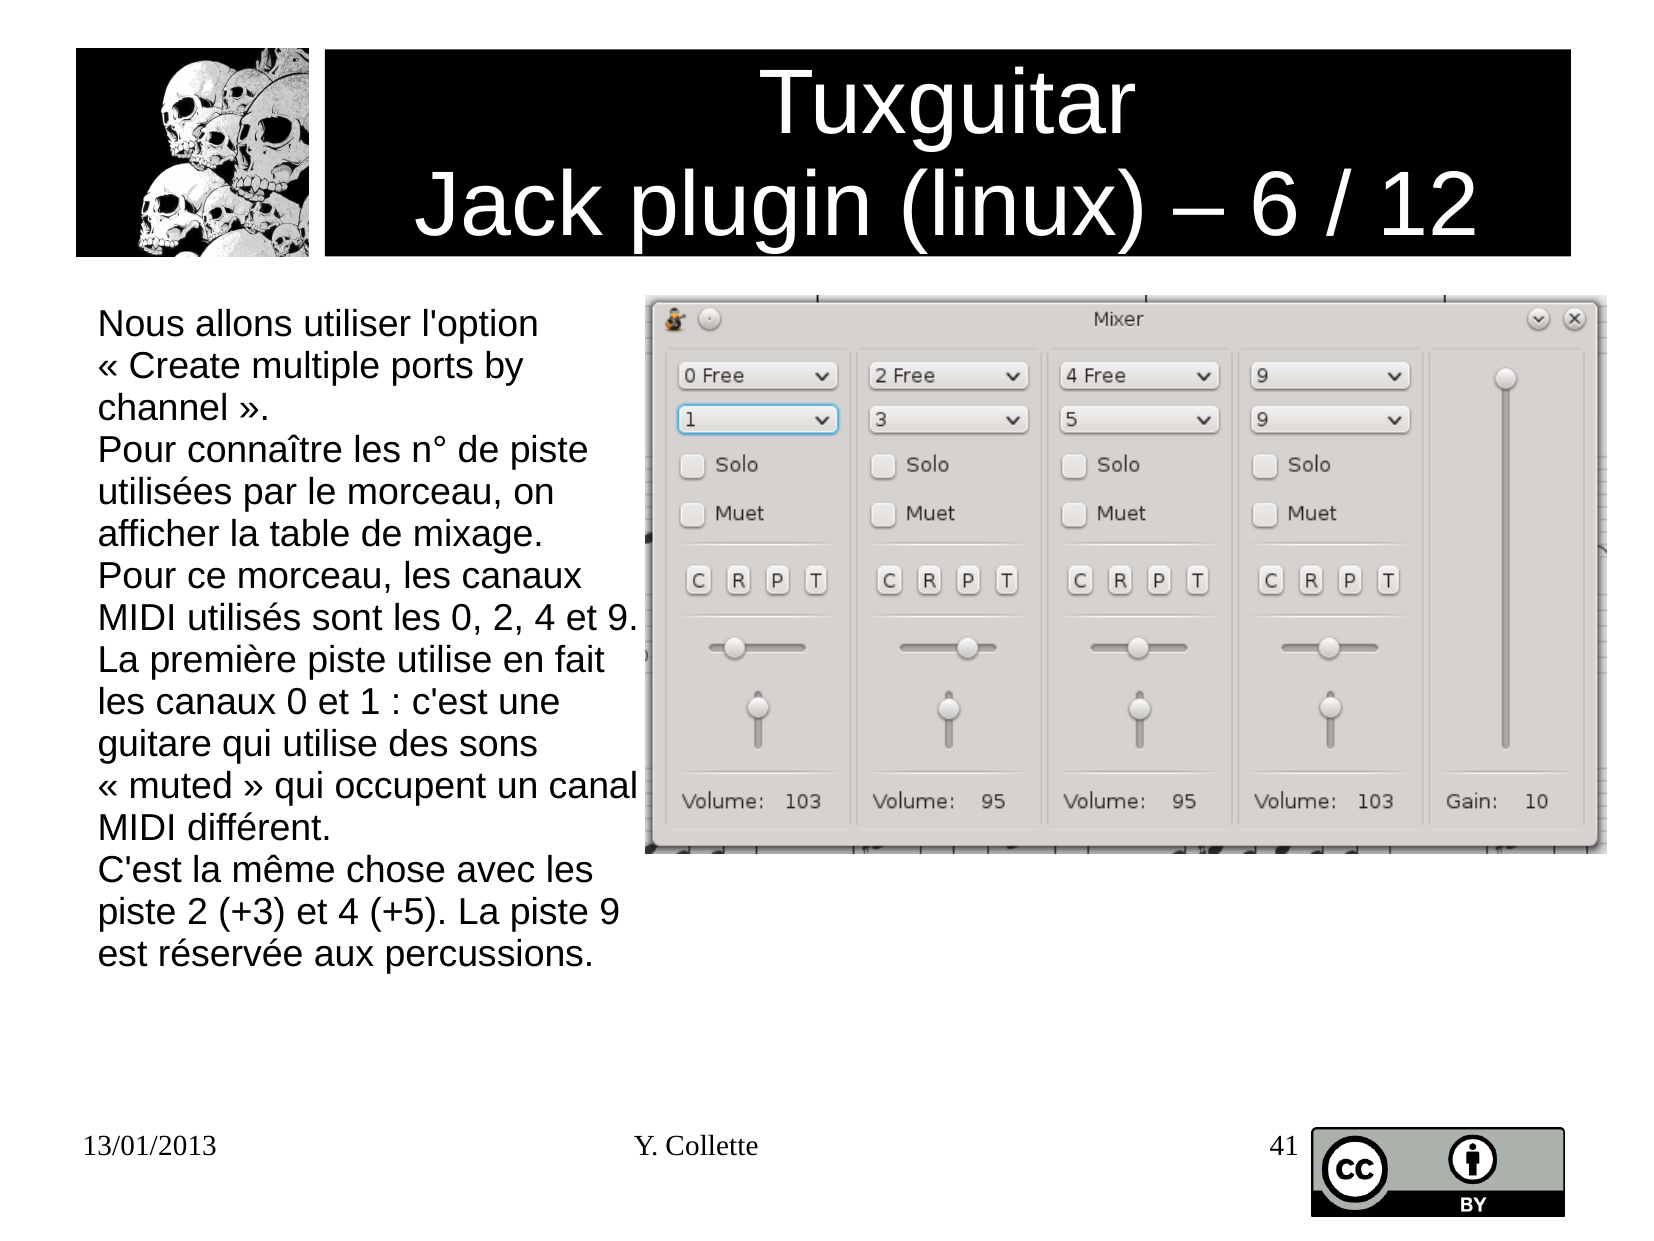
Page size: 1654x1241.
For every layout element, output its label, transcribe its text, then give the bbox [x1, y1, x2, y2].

text_box Nous allons utiliser l'option « Create multiple ports by channel ». Pour connaître les n° de piste utilisées par le morceau, on afficher la table de mixage. Pour ce morceau, les canaux MIDI utilisés sont les 0, 2, 4 et 9. La première piste utilise en fait les canaux 0 et 1 : c'est une guitare qui utilise des sons « muted » qui occupent un canal MIDI différent. C'est la même chose avec les piste 2 (+3) et 4 (+5). La piste 9 est réservée aux percussions. [82, 295, 669, 982]
picture [1311, 1127, 1565, 1217]
title Tuxguitar Jack plugin (linux) – 6 / 12 [324, 49, 1571, 257]
picture [669, 295, 1607, 854]
picture [76, 48, 309, 257]
